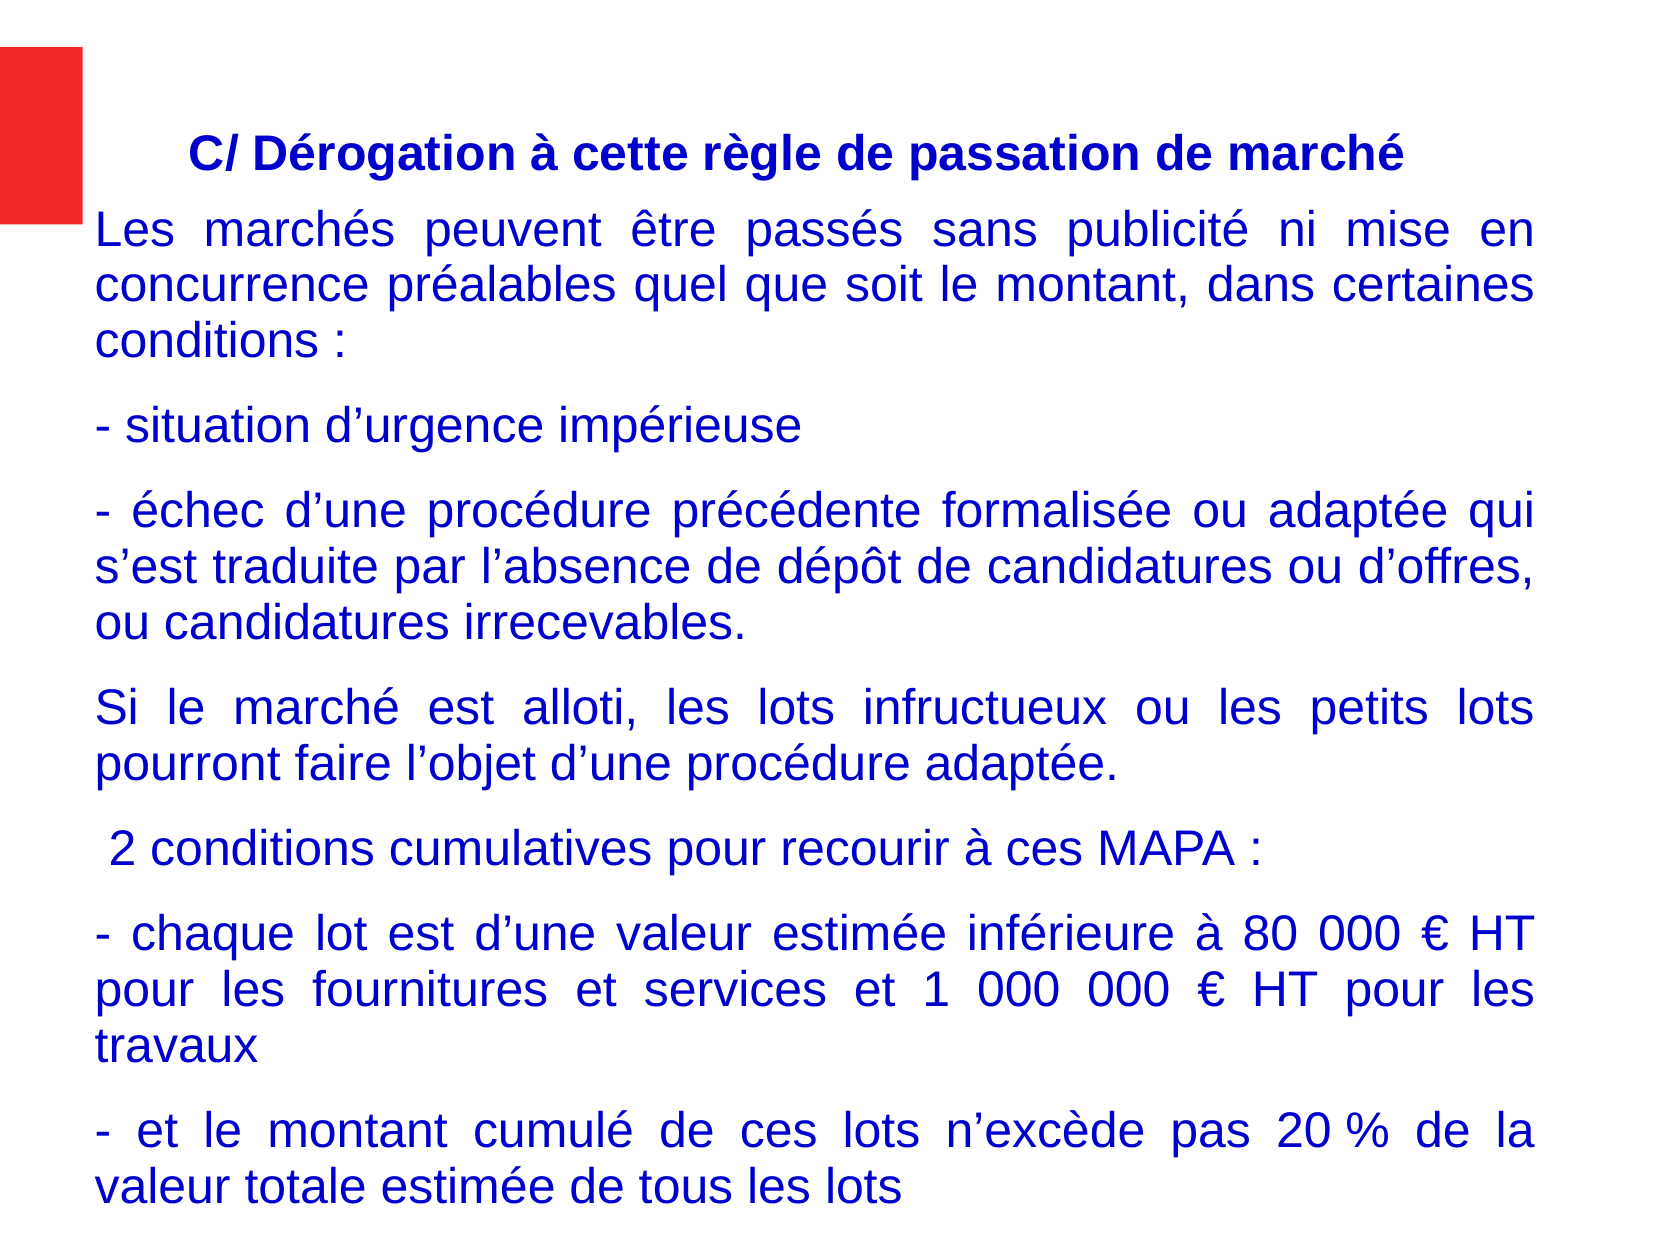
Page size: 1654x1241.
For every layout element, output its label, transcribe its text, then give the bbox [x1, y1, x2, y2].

list Les marchés peuvent être passés sans publicité ni mise en concurrence préalables quel que soit le montant, dans certaines conditions : - situation d’urgence impérieuse - échec d’une procédure précédente formalisée ou adaptée qui s’est traduite par l’absence de dépôt de candidatures ou d’offres, ou candidatures irrecevables. Si le marché est alloti, les lots infructueux ou les petits lots pourront faire l’objet d’une procédure adaptée. 2 conditions cumulatives pour recourir à ces MAPA : - chaque lot est d’une valeur estimée inférieure à 80 000 € HT pour les fournitures et services et 1 000 000 € HT pour les travaux - et le montant cumulé de ces lots n’excède pas 20 % de la valeur totale estimée de tous les lots [23, 200, 1536, 827]
title C/ Dérogation à cette règle de passation de marché [118, 49, 1571, 257]
